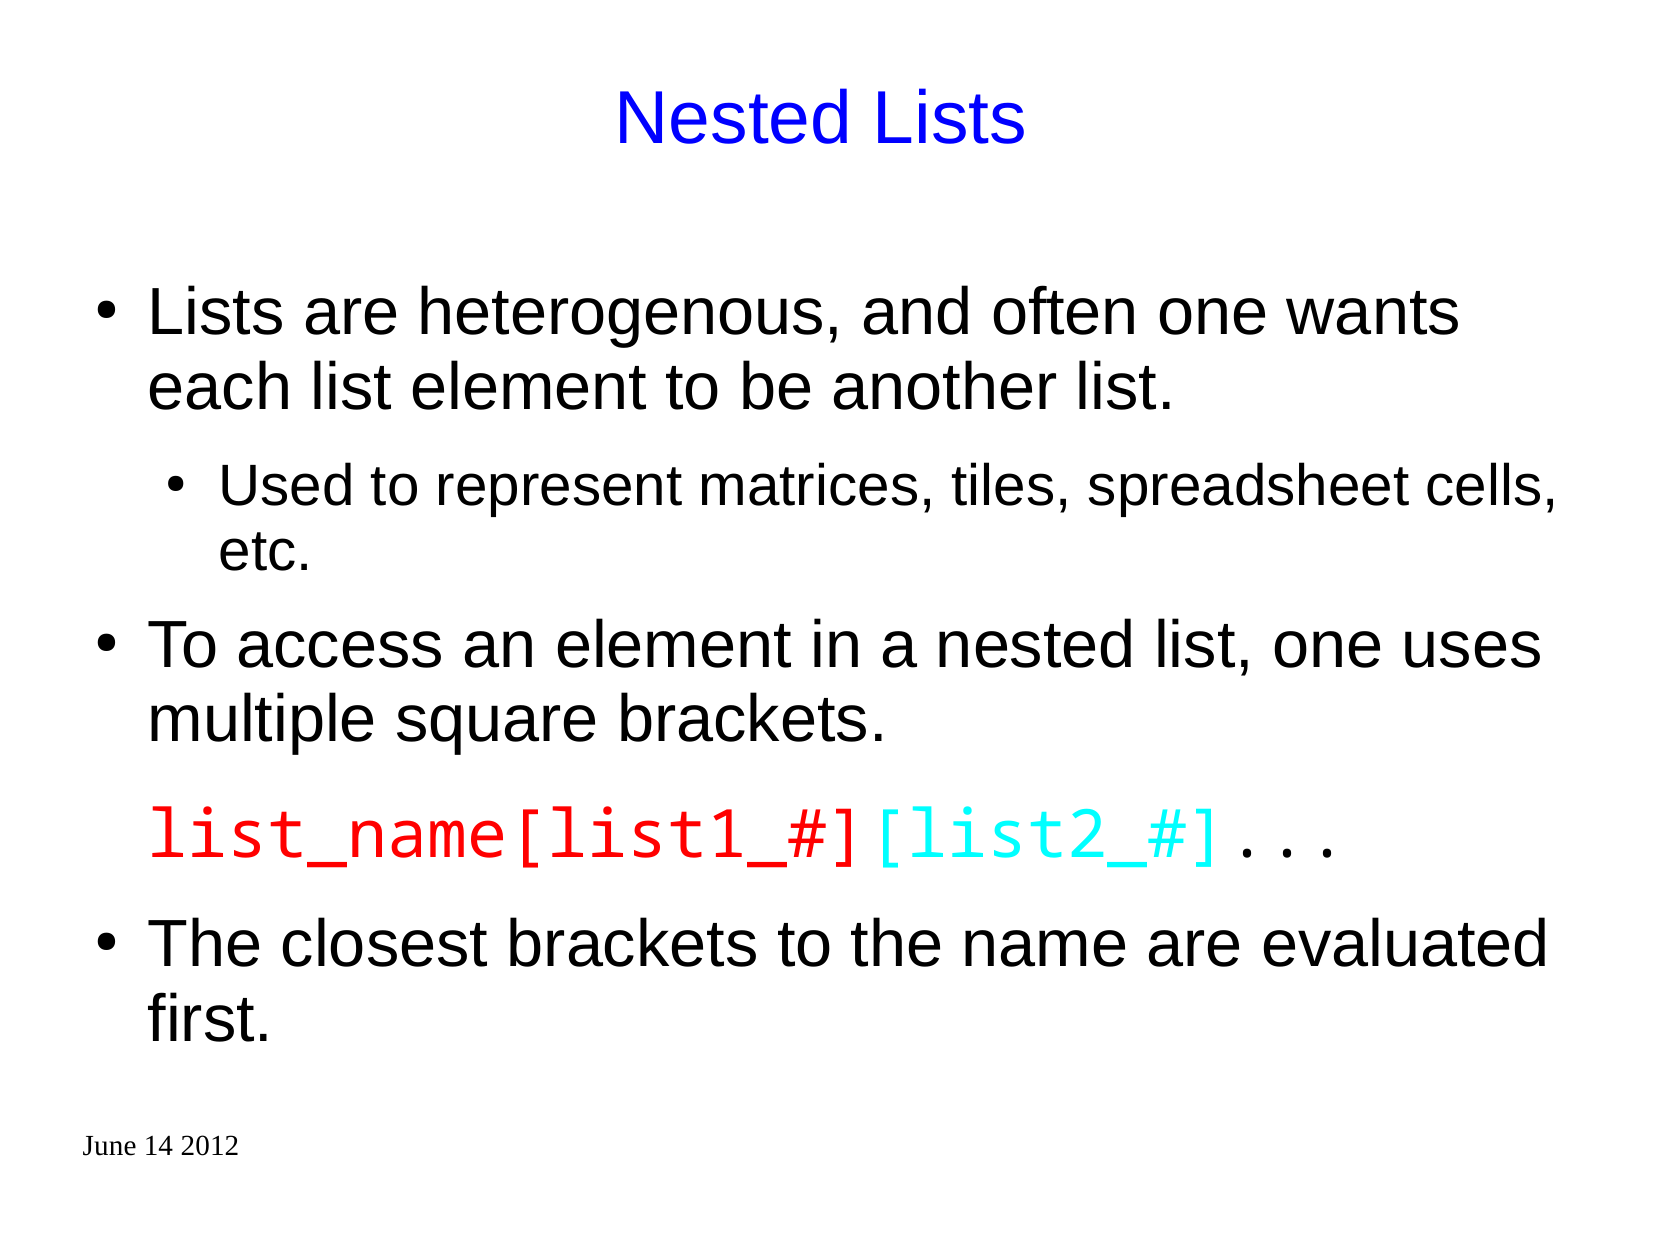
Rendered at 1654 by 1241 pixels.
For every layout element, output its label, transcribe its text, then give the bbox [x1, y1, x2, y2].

title Nested Lists [76, 58, 1565, 178]
list Lists are heterogenous, and often one wants each list element to be another list. Used to represent matrices, tiles, spreadsheet cells, etc. To access an element in a nested list, one uses multiple square brackets. list_name[list1_#][list2_#]... The closest brackets to the name are evaluated first. [76, 274, 1565, 1093]
